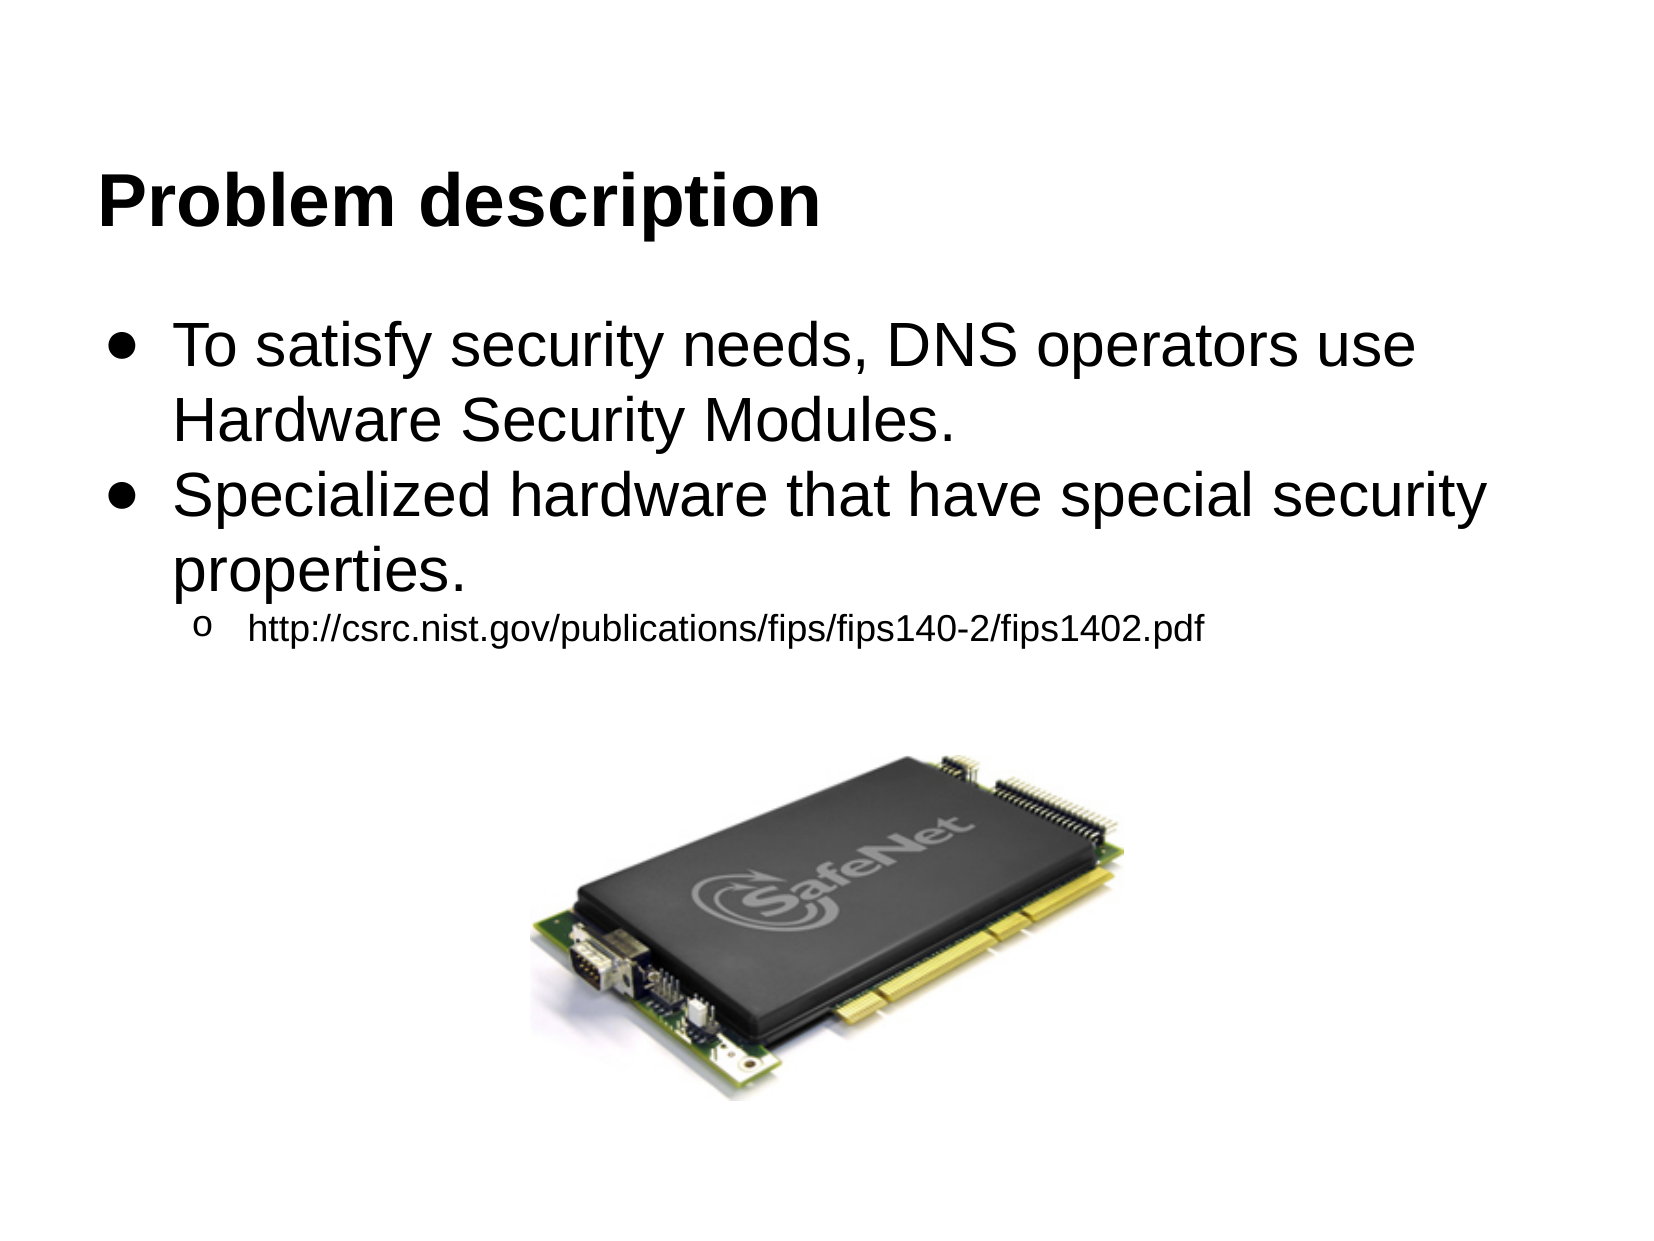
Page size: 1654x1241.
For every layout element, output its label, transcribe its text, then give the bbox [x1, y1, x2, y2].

list To satisfy security needs, DNS operators use Hardware Security Modules. Specialized hardware that have special security properties. http://csrc.nist.gov/publications/fips/fips140-2/fips1402.pdf [82, 289, 1571, 1188]
title Problem description [82, 49, 1571, 257]
picture [530, 755, 1124, 1101]
